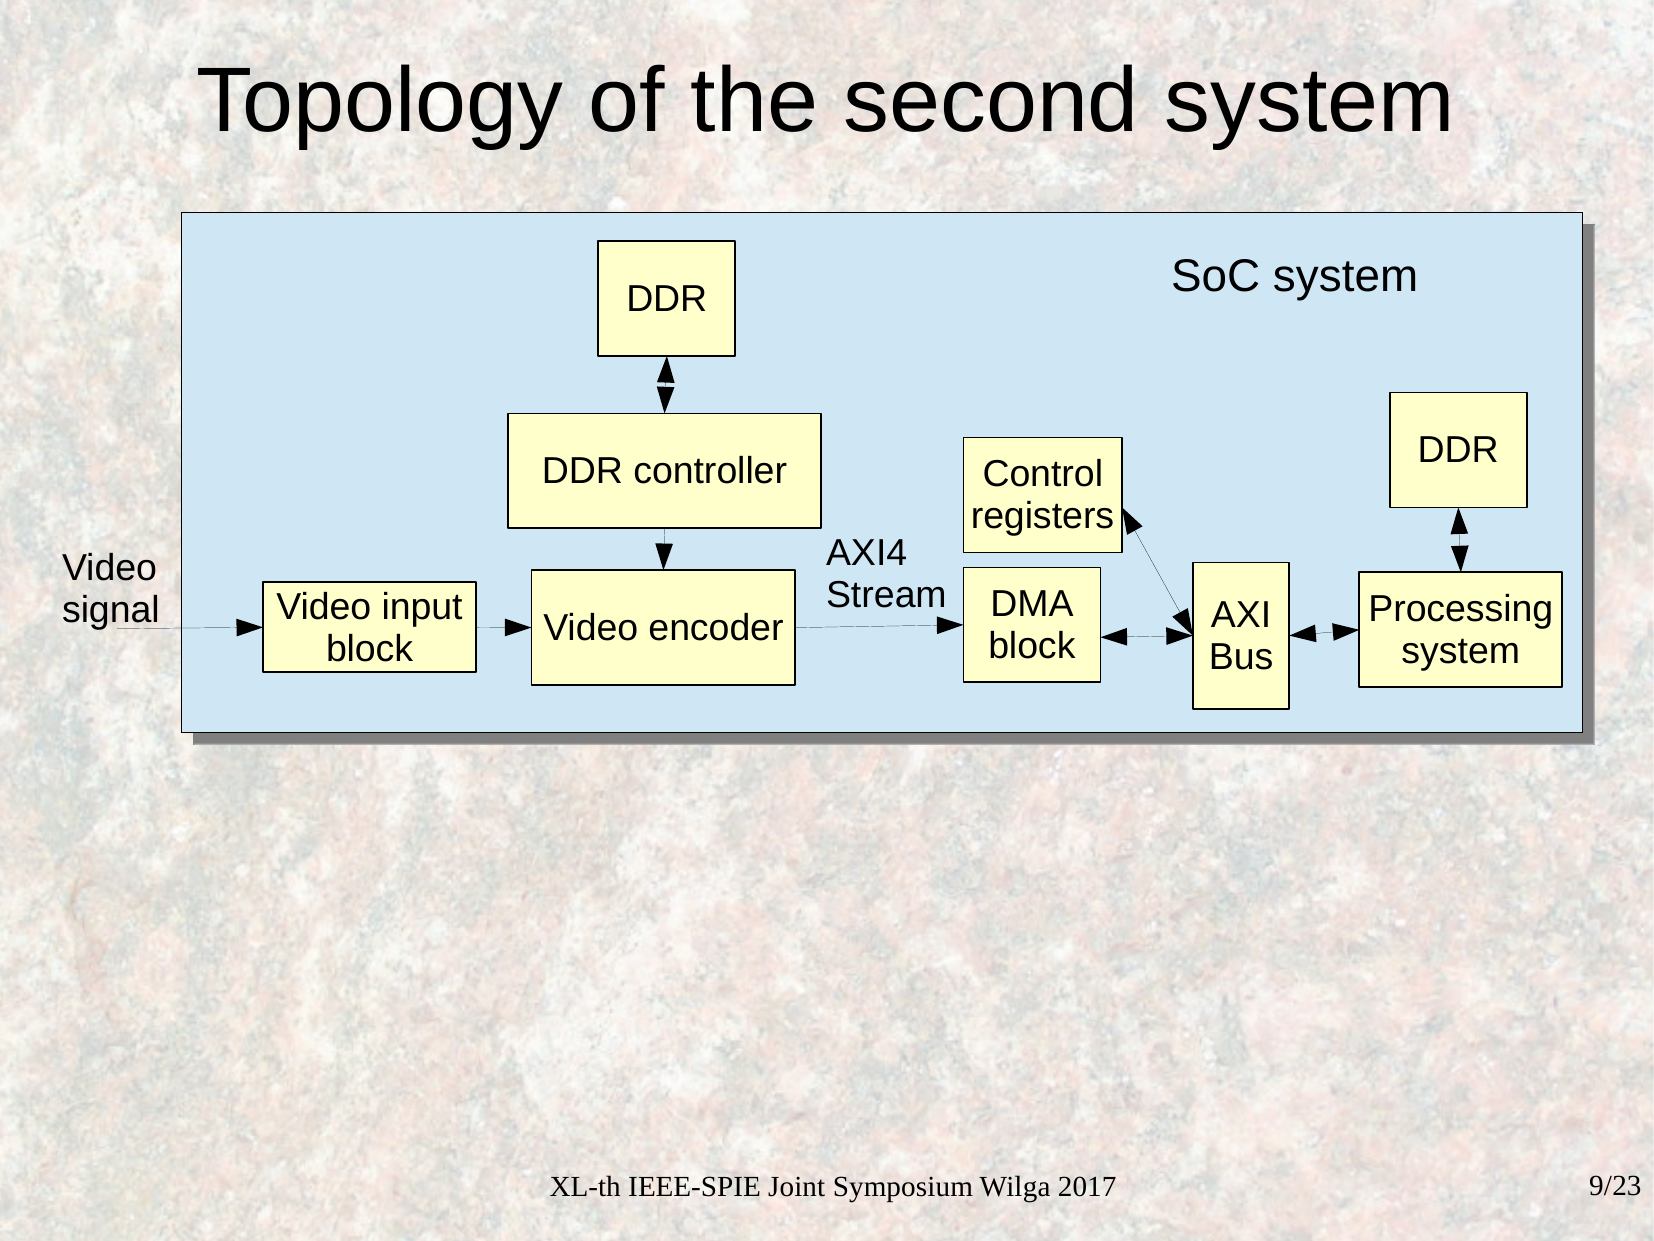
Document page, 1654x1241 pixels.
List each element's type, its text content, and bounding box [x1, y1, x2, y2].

text_box AXI Bus [1192, 562, 1290, 709]
text_box Video signal [47, 538, 175, 638]
text_box Video encoder [531, 570, 796, 686]
text_box Control registers [963, 437, 1122, 553]
text_box Processing system [1359, 572, 1563, 688]
text_box DMA block [963, 567, 1101, 683]
text_box DDR [598, 240, 736, 356]
text_box Video input block [263, 582, 477, 673]
text_box [181, 212, 1583, 733]
text_box [664, 529, 936, 627]
text_box DDR controller [507, 413, 822, 529]
text_box AXI4 Stream [811, 523, 962, 623]
text_box DDR [1389, 392, 1527, 508]
picture [0, 0, 1654, 1241]
text_box SoC system [1156, 242, 1434, 309]
title Topology of the second system [82, 35, 1571, 164]
